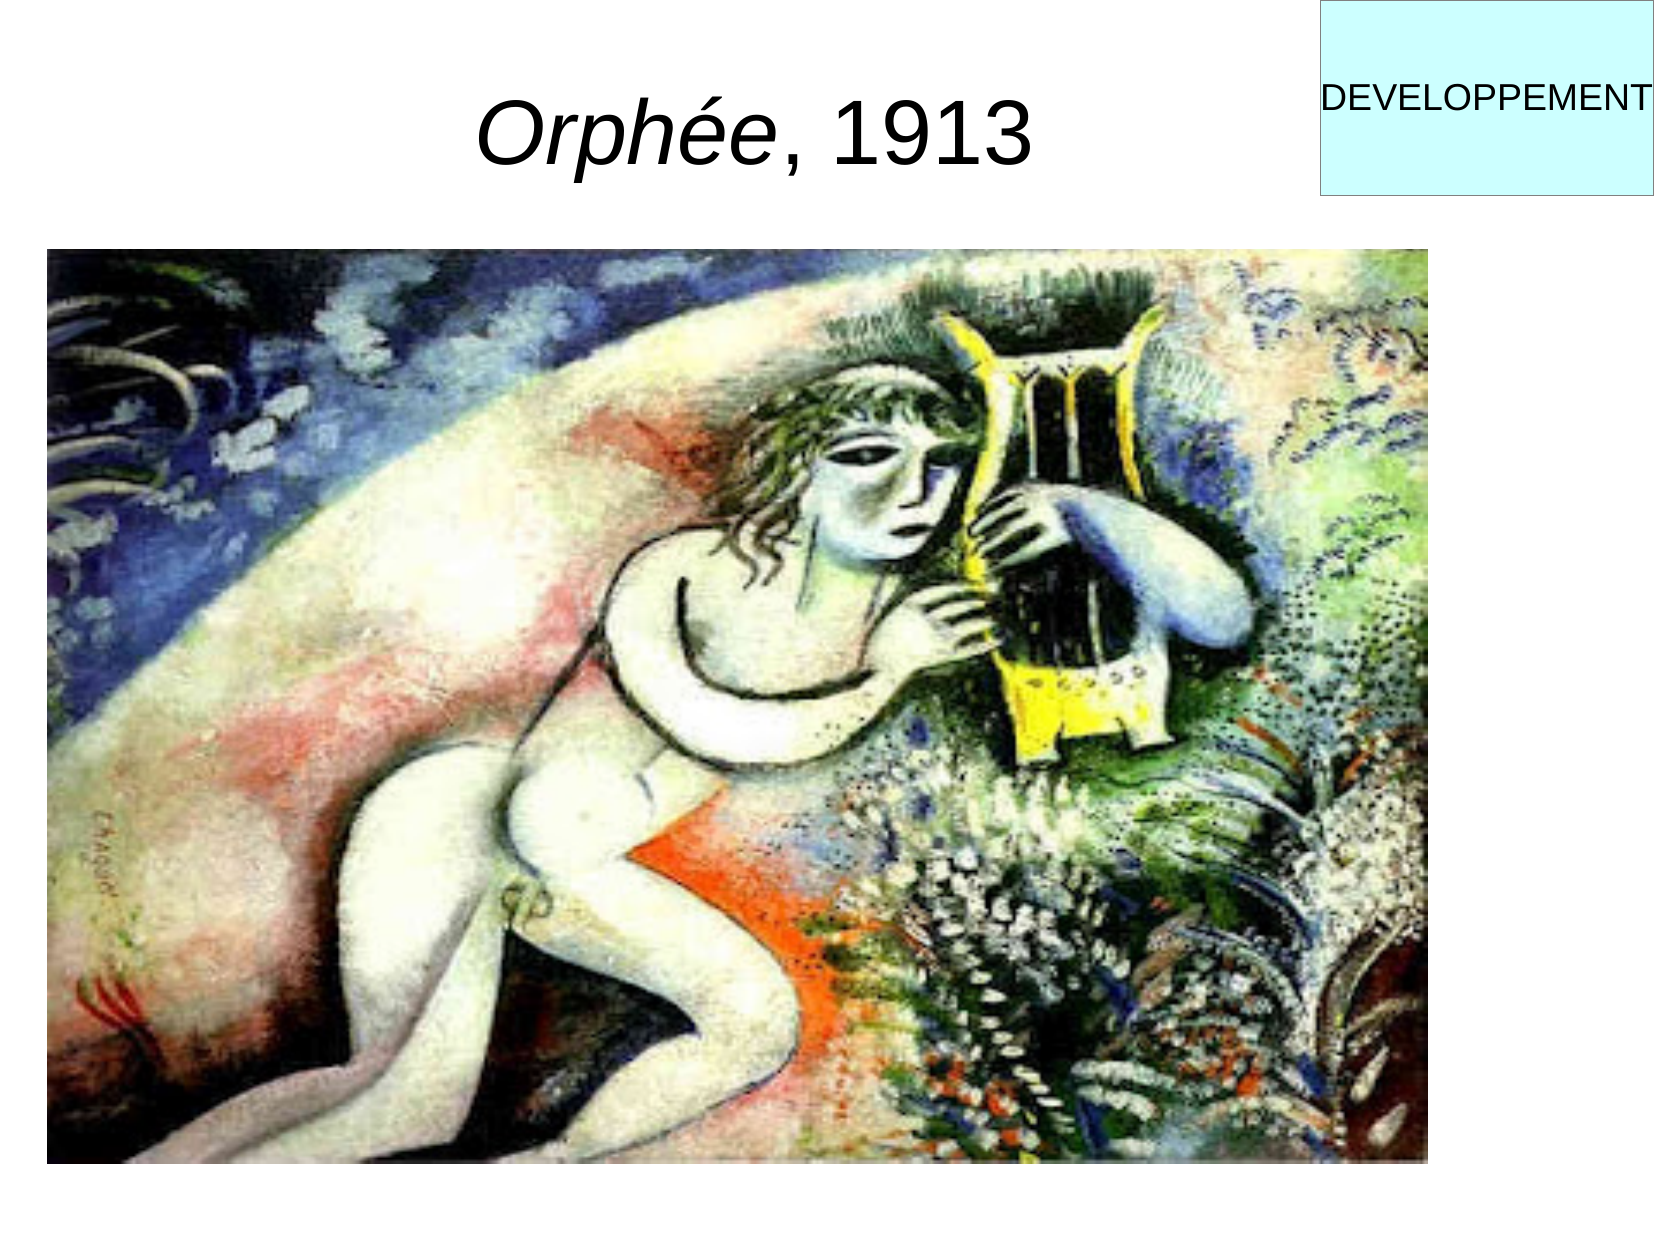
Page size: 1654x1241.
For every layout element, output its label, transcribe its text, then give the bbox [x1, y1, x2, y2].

text_box Orphée, 1913 [10, 42, 1499, 250]
text_box DEVELOPPEMENT [1320, 0, 1654, 196]
picture [47, 249, 1428, 1164]
